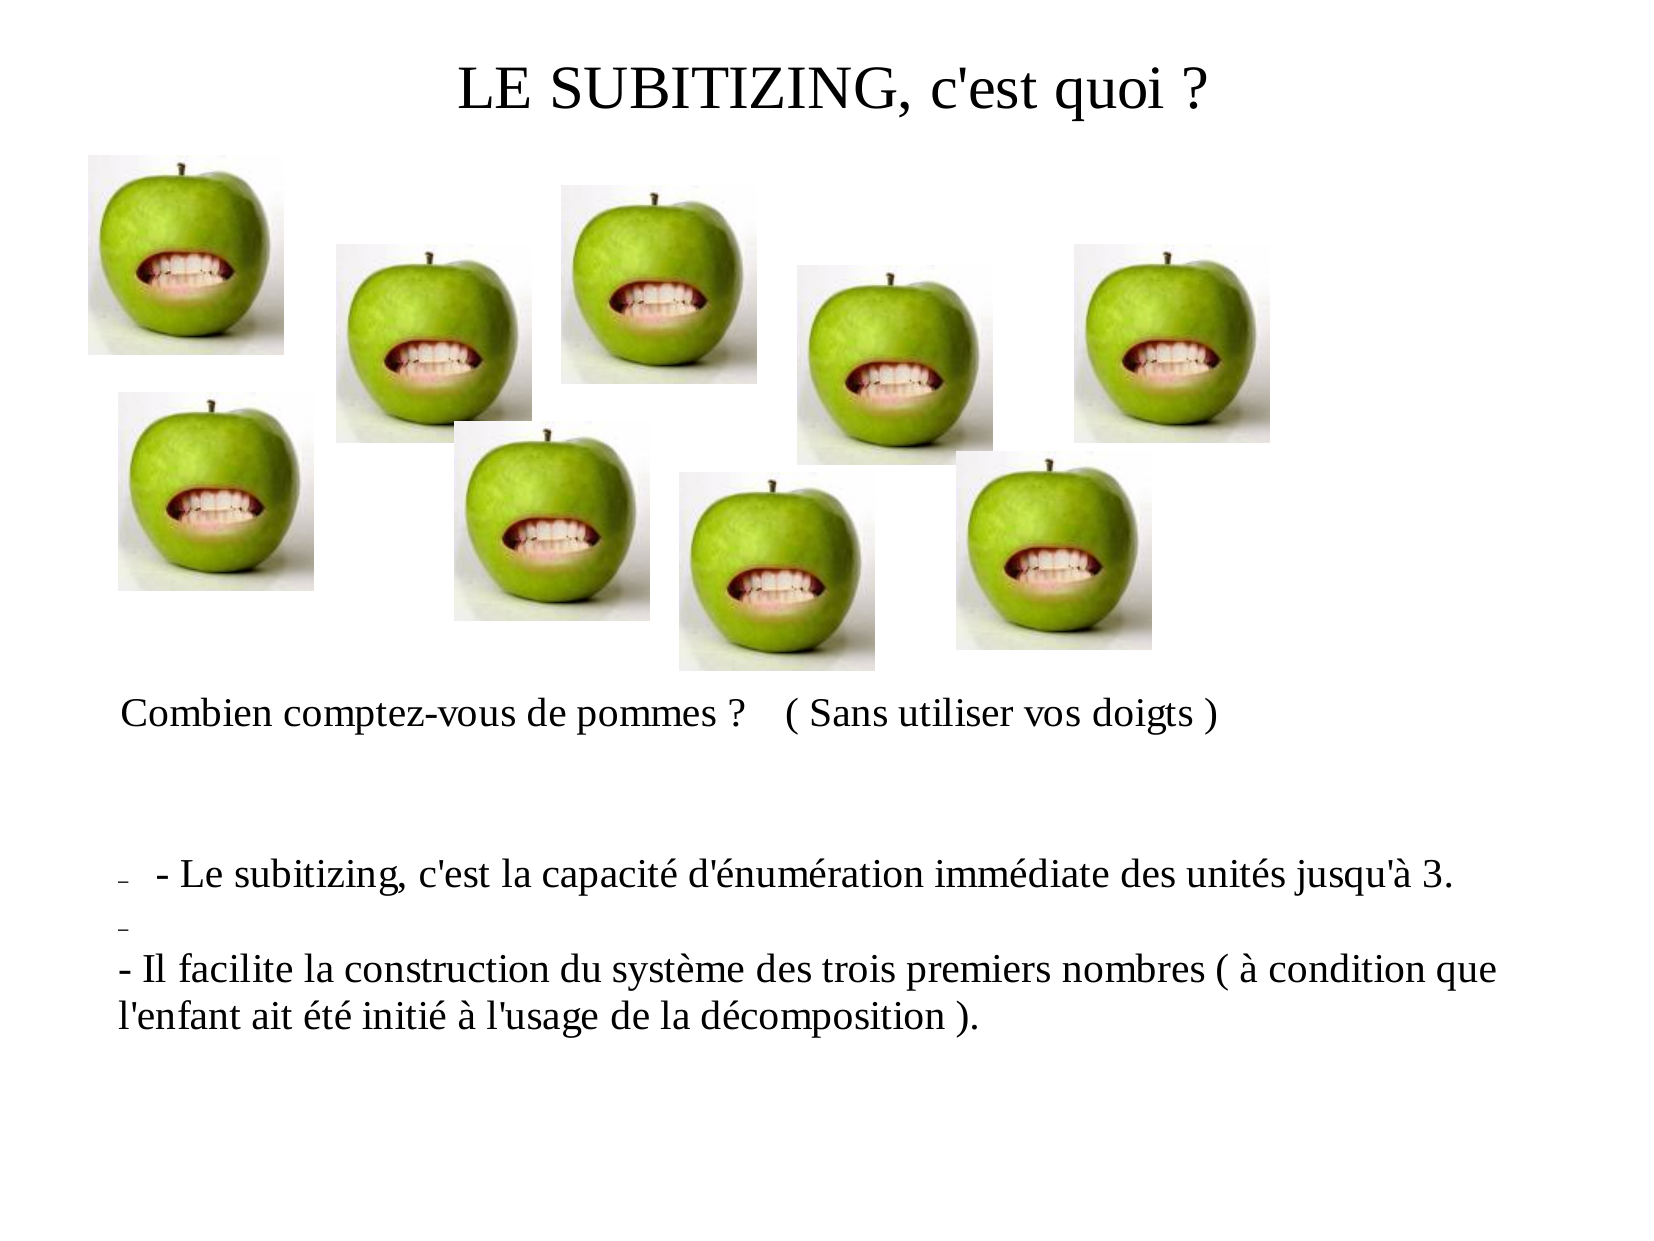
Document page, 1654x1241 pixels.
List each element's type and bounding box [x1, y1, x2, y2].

picture [679, 472, 875, 671]
chart [118, 50, 1547, 148]
picture [118, 392, 314, 591]
chart [116, 849, 1527, 1079]
picture [336, 244, 650, 621]
picture [88, 155, 284, 355]
picture [561, 185, 757, 384]
chart [118, 688, 1535, 775]
picture [797, 265, 1152, 650]
picture [1074, 244, 1270, 443]
